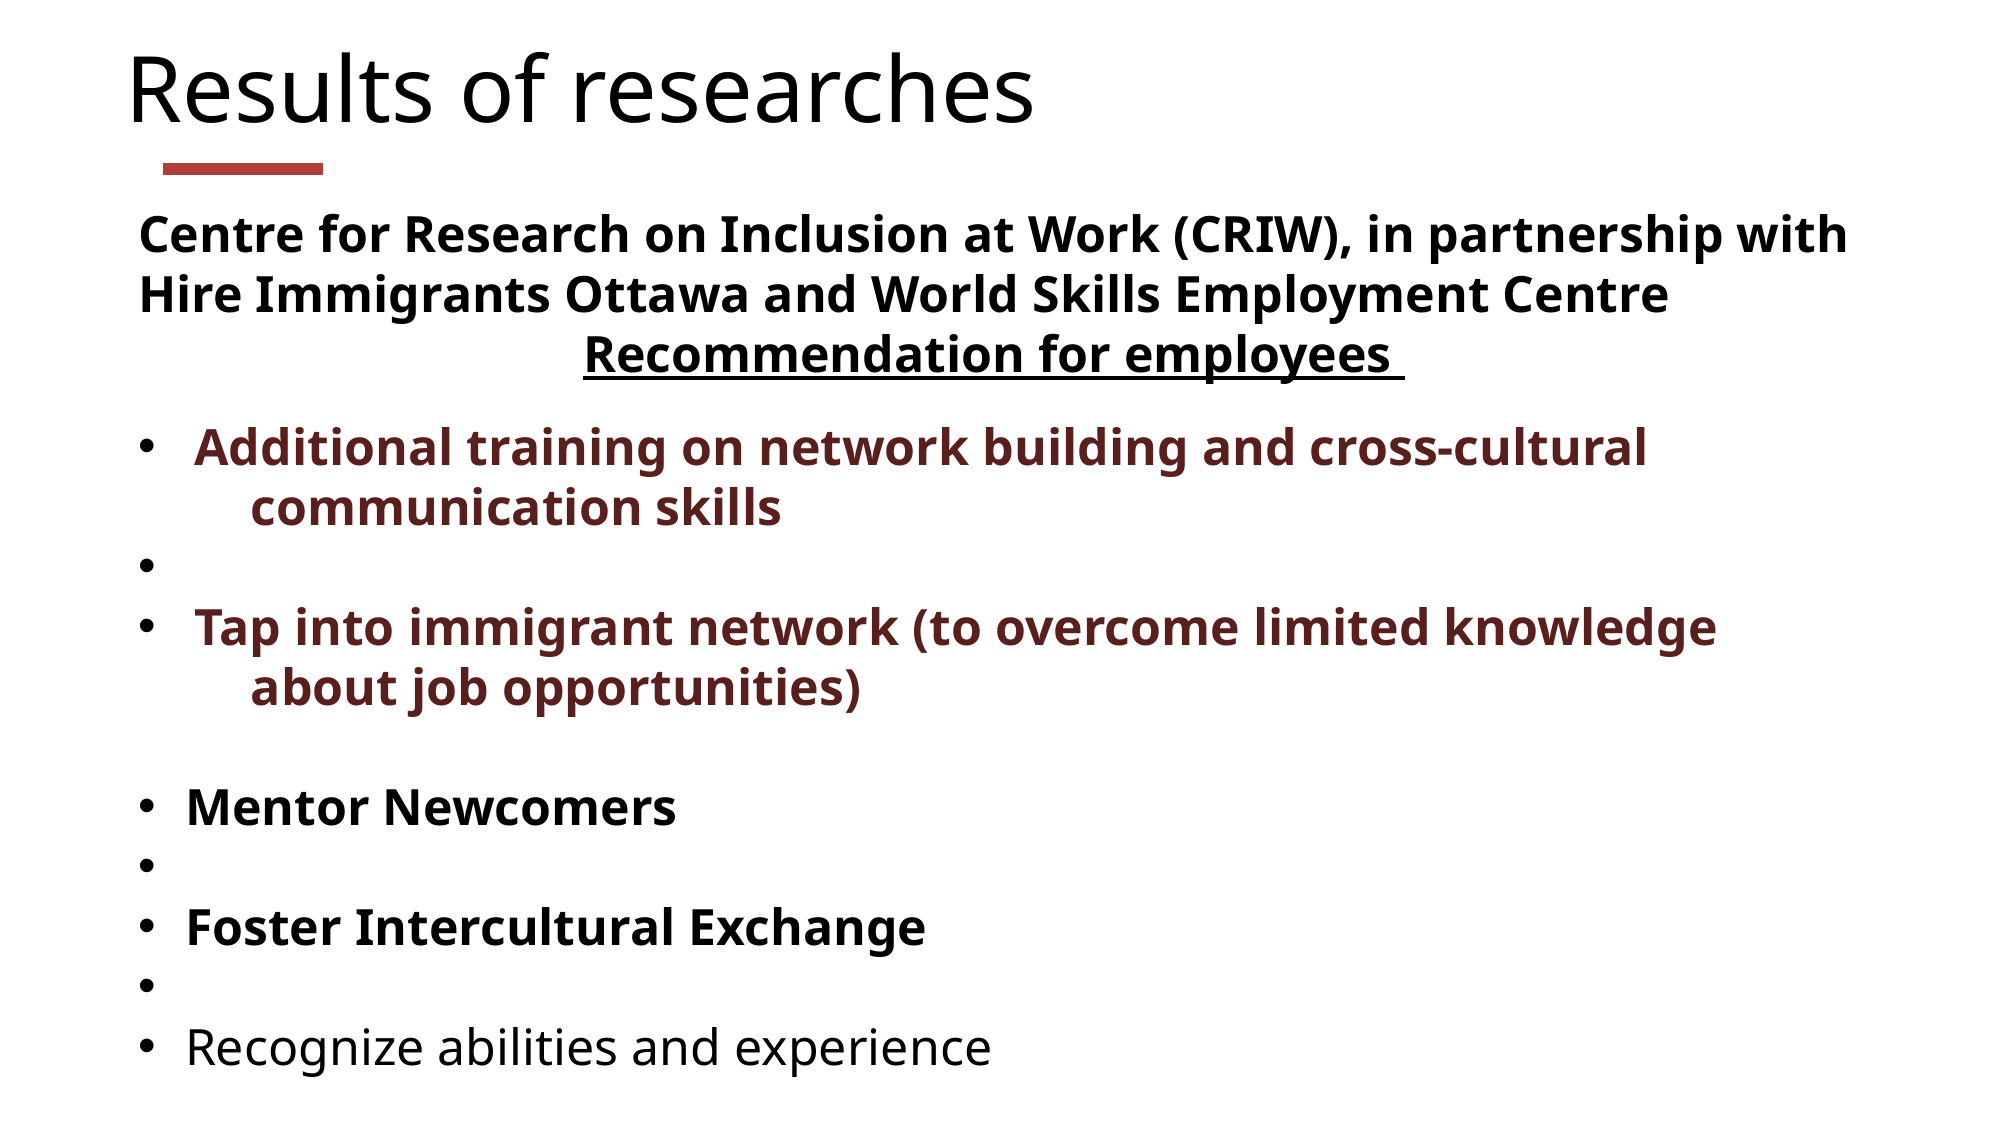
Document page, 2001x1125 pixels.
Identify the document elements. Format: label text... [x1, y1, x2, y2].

text_box Centre for Research on Inclusion at Work (CRIW), in partnership with Hire Immigrants Ottawa and World Skills Employment Centre Recommendation for employees [123, 194, 1975, 392]
text_box Results of researches [0, 23, 1206, 150]
text_box Additional training on network building and cross-cultural communication skills Tap into immigrant network (to overcome limited knowledge about job opportunities) Mentor Newcomers Foster Intercultural Exchange Recognize abilities and experience [123, 407, 1747, 1090]
